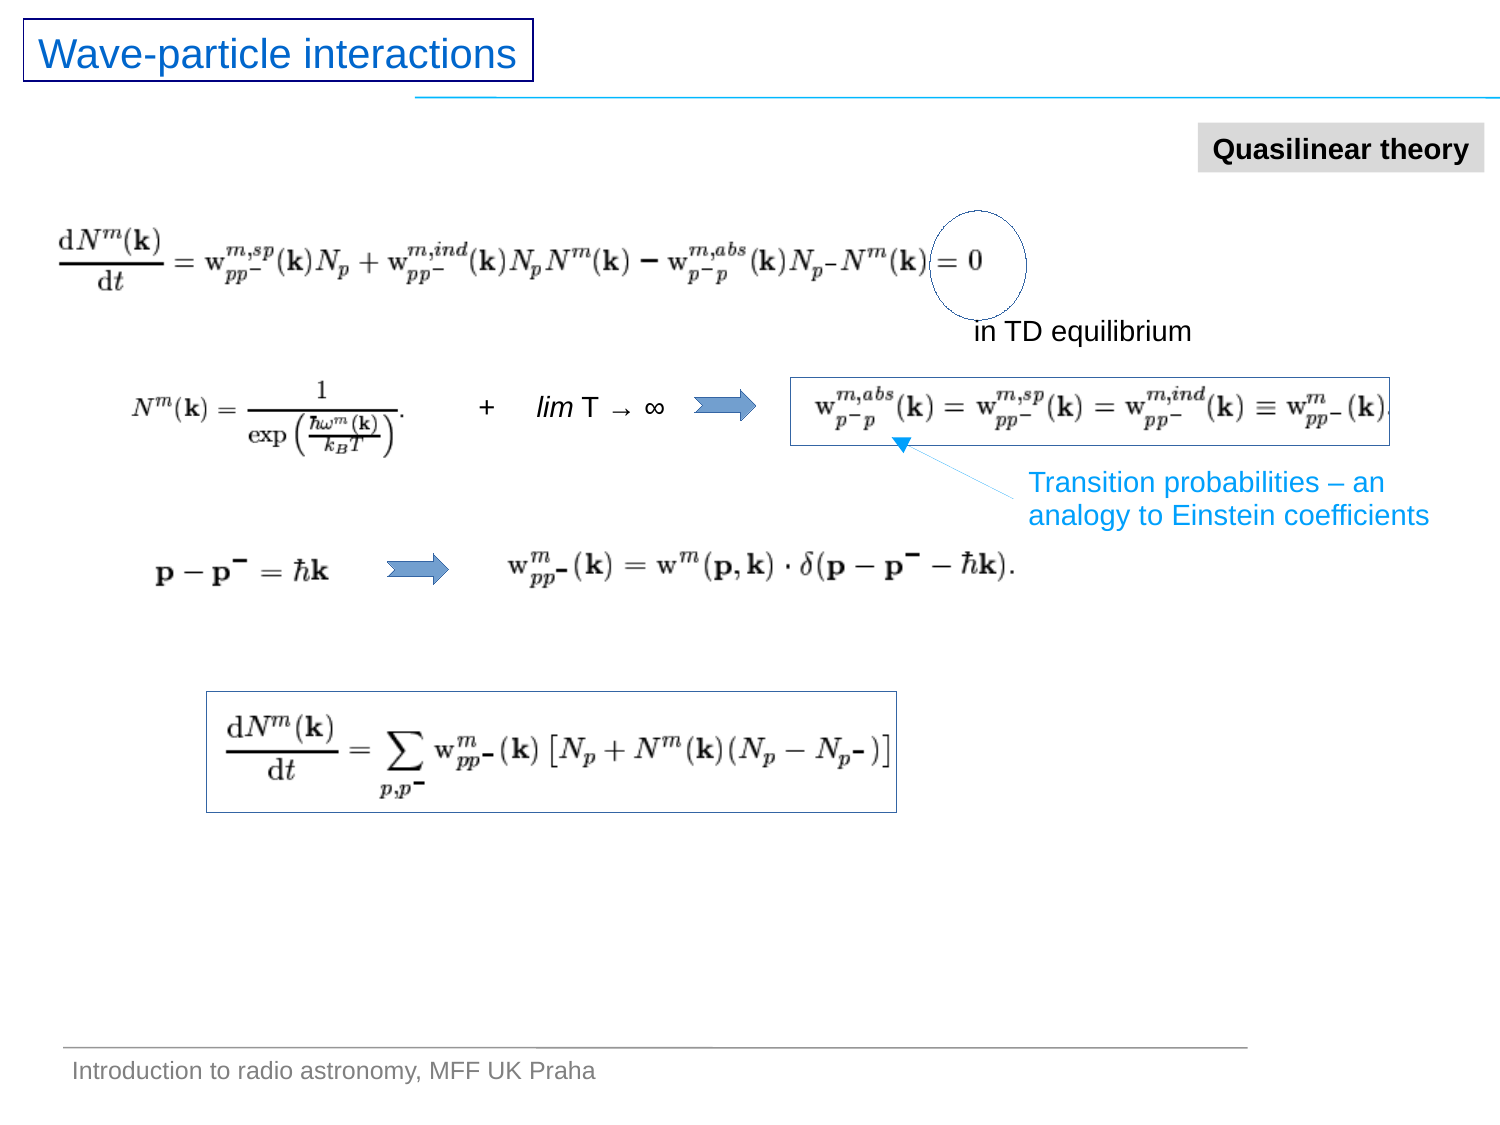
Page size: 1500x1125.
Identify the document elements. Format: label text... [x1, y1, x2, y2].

text_box Wave-particle interactions [23, 18, 534, 81]
picture [489, 539, 1028, 612]
picture [36, 209, 985, 308]
text_box Quasilinear theory [1197, 122, 1485, 173]
text_box + lim T → ∞ [463, 383, 681, 432]
text_box [694, 389, 756, 421]
picture [92, 362, 418, 466]
picture [206, 691, 897, 813]
picture [790, 377, 1390, 446]
text_box [387, 553, 449, 585]
text_box in TD equilibrium [959, 307, 1208, 356]
text_box Transition probabilities – an analogy to Einstein coefficients [1013, 459, 1446, 540]
picture [117, 526, 343, 602]
